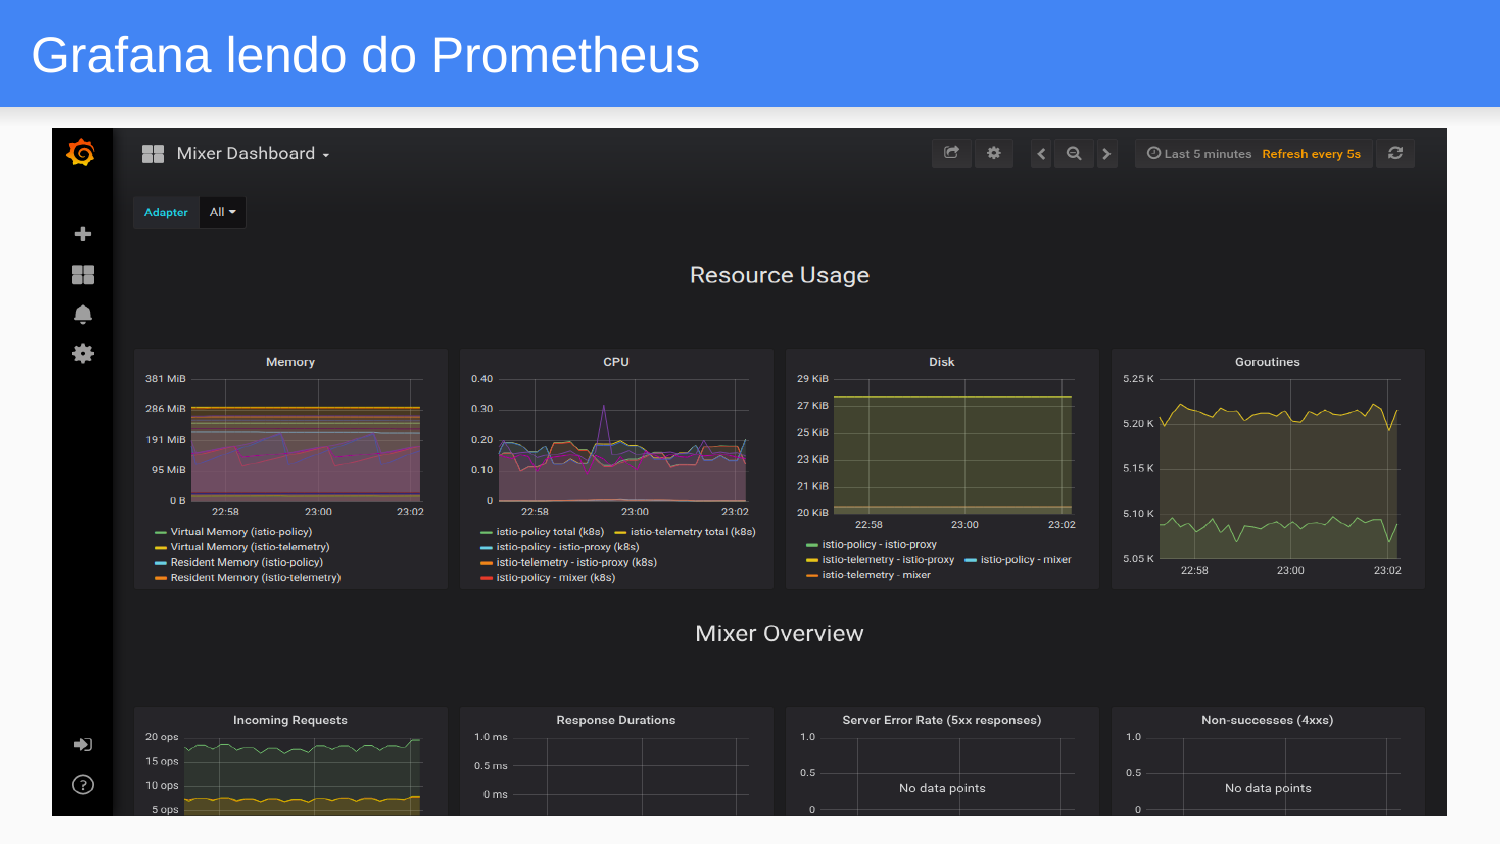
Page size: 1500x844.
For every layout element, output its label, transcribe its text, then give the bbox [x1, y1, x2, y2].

picture [52, 128, 1447, 816]
title Grafana lendo do Prometheus [16, 2, 1464, 102]
